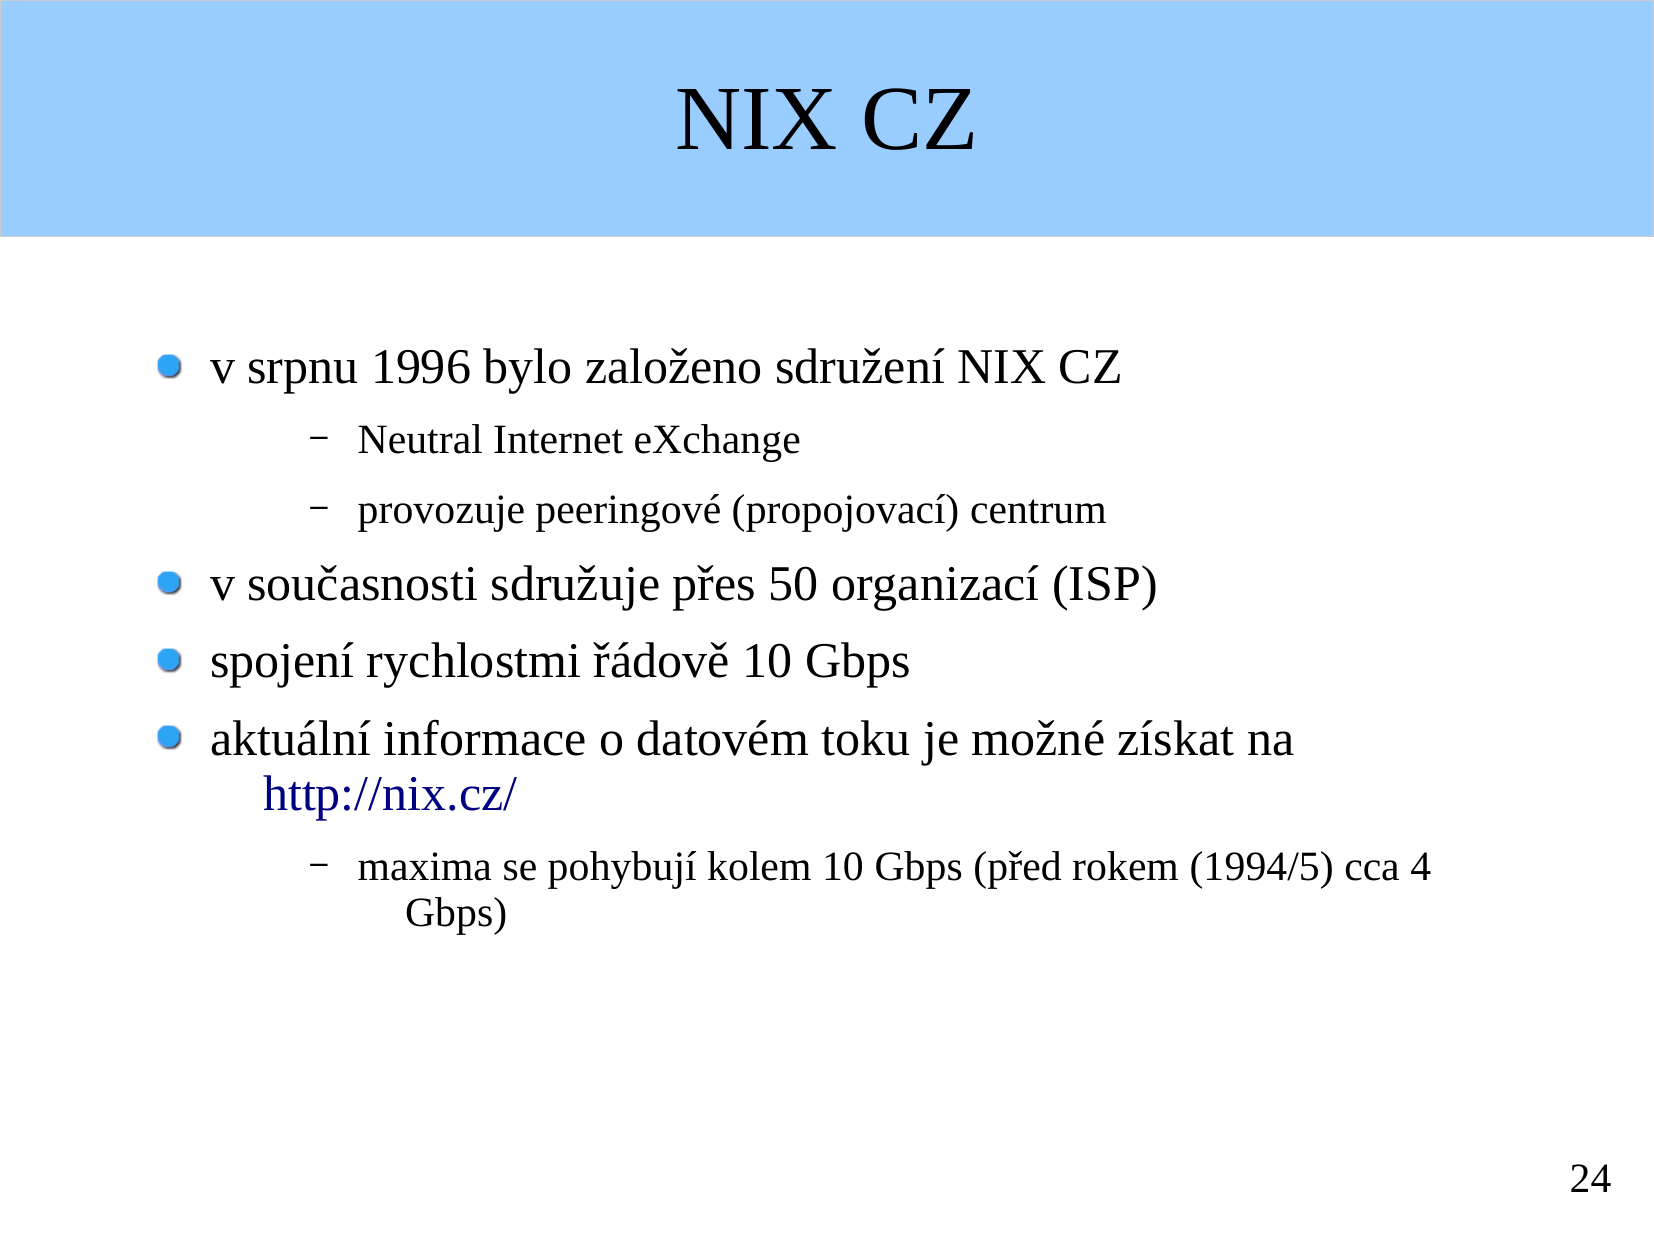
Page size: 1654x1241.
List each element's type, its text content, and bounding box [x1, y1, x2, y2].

list v srpnu 1996 bylo založeno sdružení NIX CZ Neutral Internet eXchange provozuje peeringové (propojovací) centrum v současnosti sdružuje přes 50 organizací (ISP) spojení rychlostmi řádově 10 Gbps aktuální informace o datovém toku je možné získat na http://nix.cz/ maxima se pohybují kolem 10 Gbps (před rokem (1994/5) cca 4 Gbps) [121, 338, 1534, 1173]
title NIX CZ [0, 0, 1654, 237]
